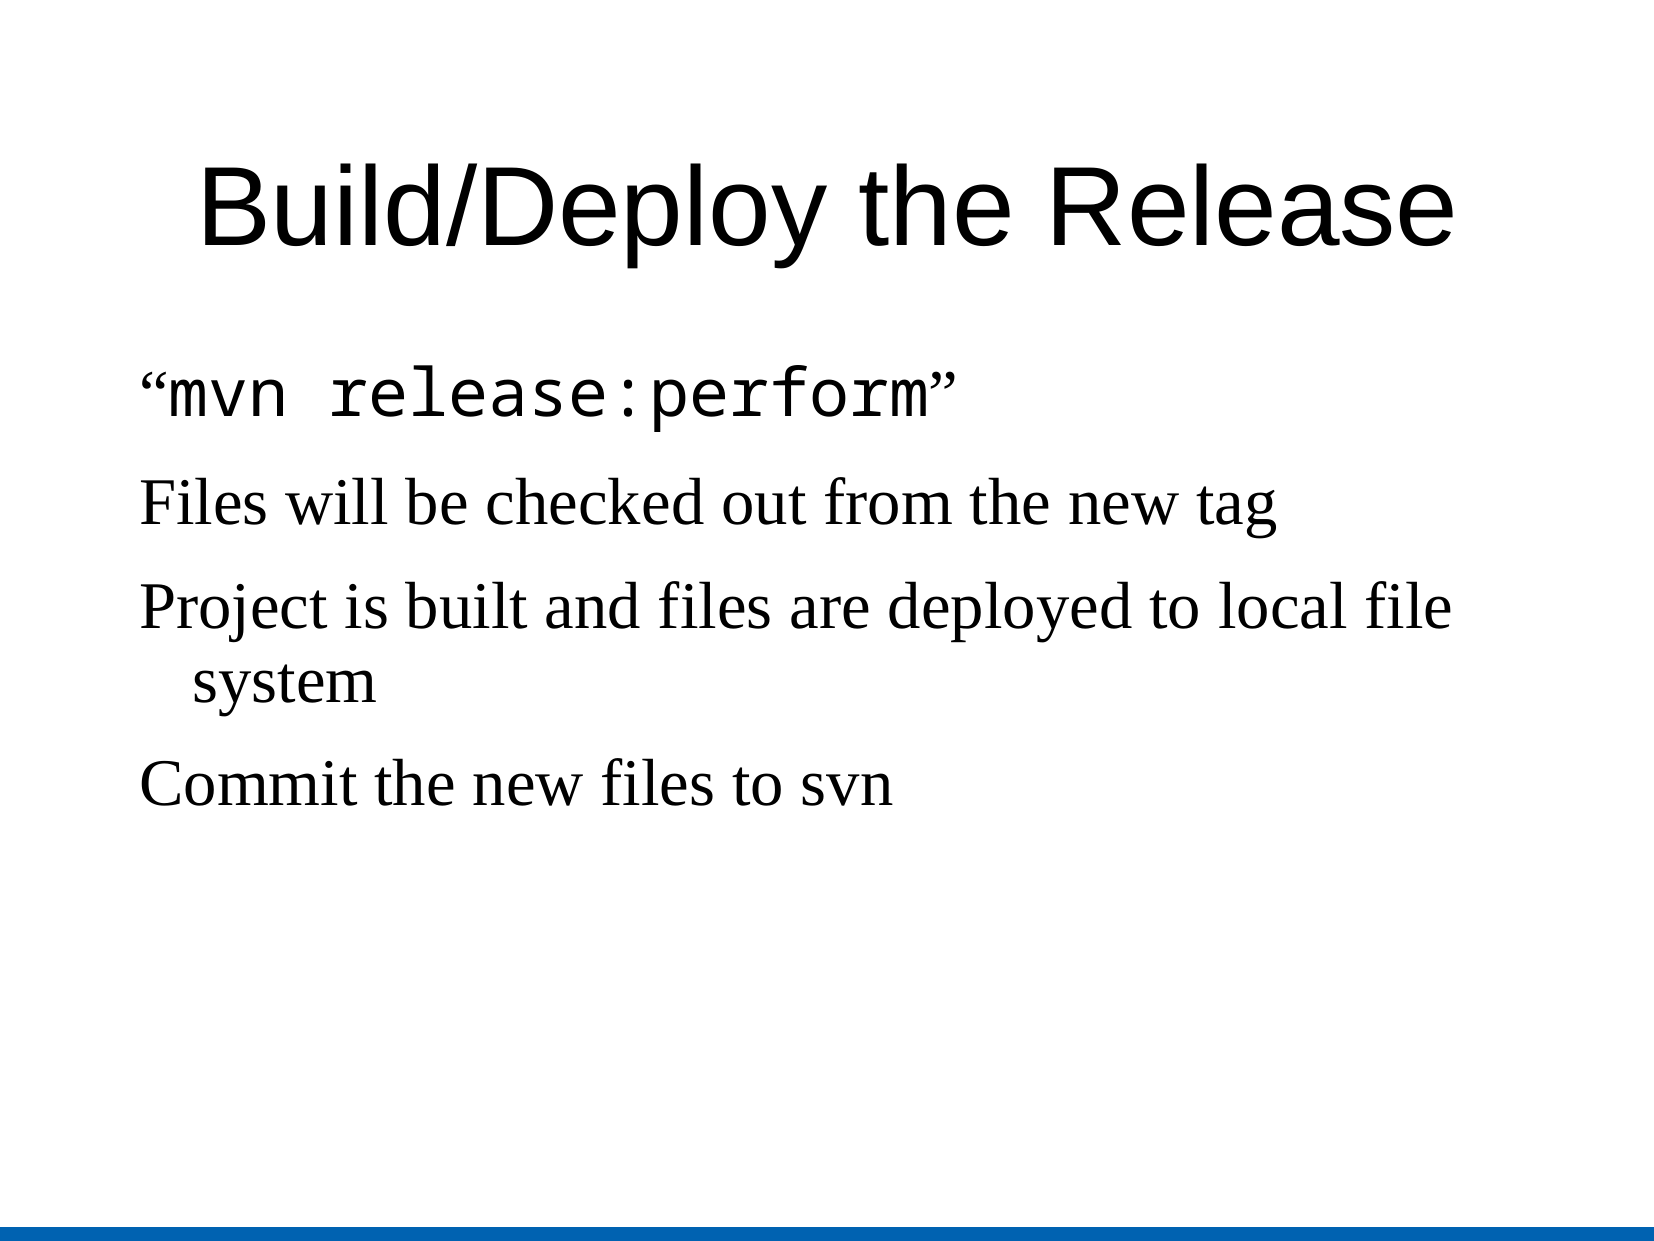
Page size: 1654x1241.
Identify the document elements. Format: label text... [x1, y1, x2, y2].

list “mvn release:perform” Files will be checked out from the new tag Project is built and files are deployed to local file system Commit the new files to svn [121, 344, 1533, 1127]
title Build/Deploy the Release [121, 102, 1533, 311]
